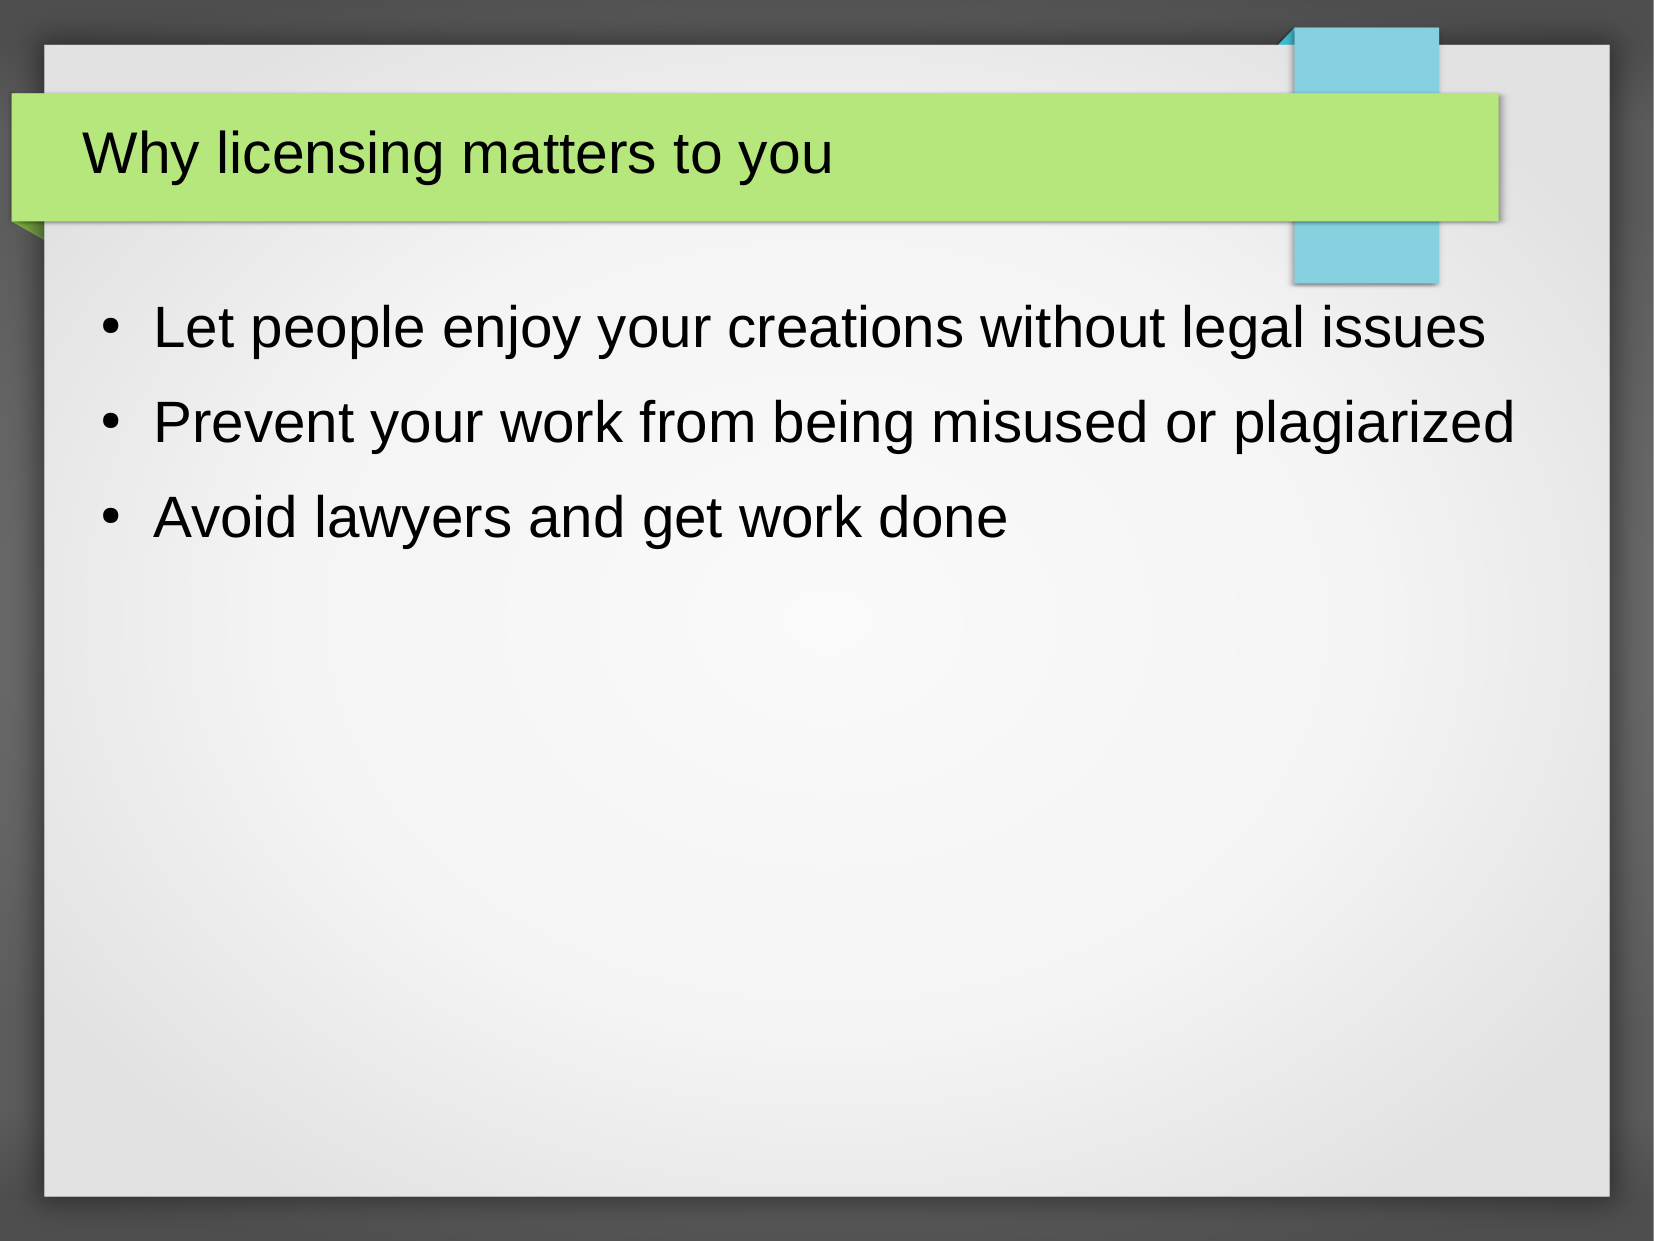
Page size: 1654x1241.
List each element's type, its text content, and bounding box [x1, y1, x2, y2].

title Why licensing matters to you [82, 94, 1264, 213]
picture [0, 0, 1654, 1241]
list Let people enjoy your creations without legal issues Prevent your work from being misused or plagiarized Avoid lawyers and get work done [82, 295, 1571, 1015]
